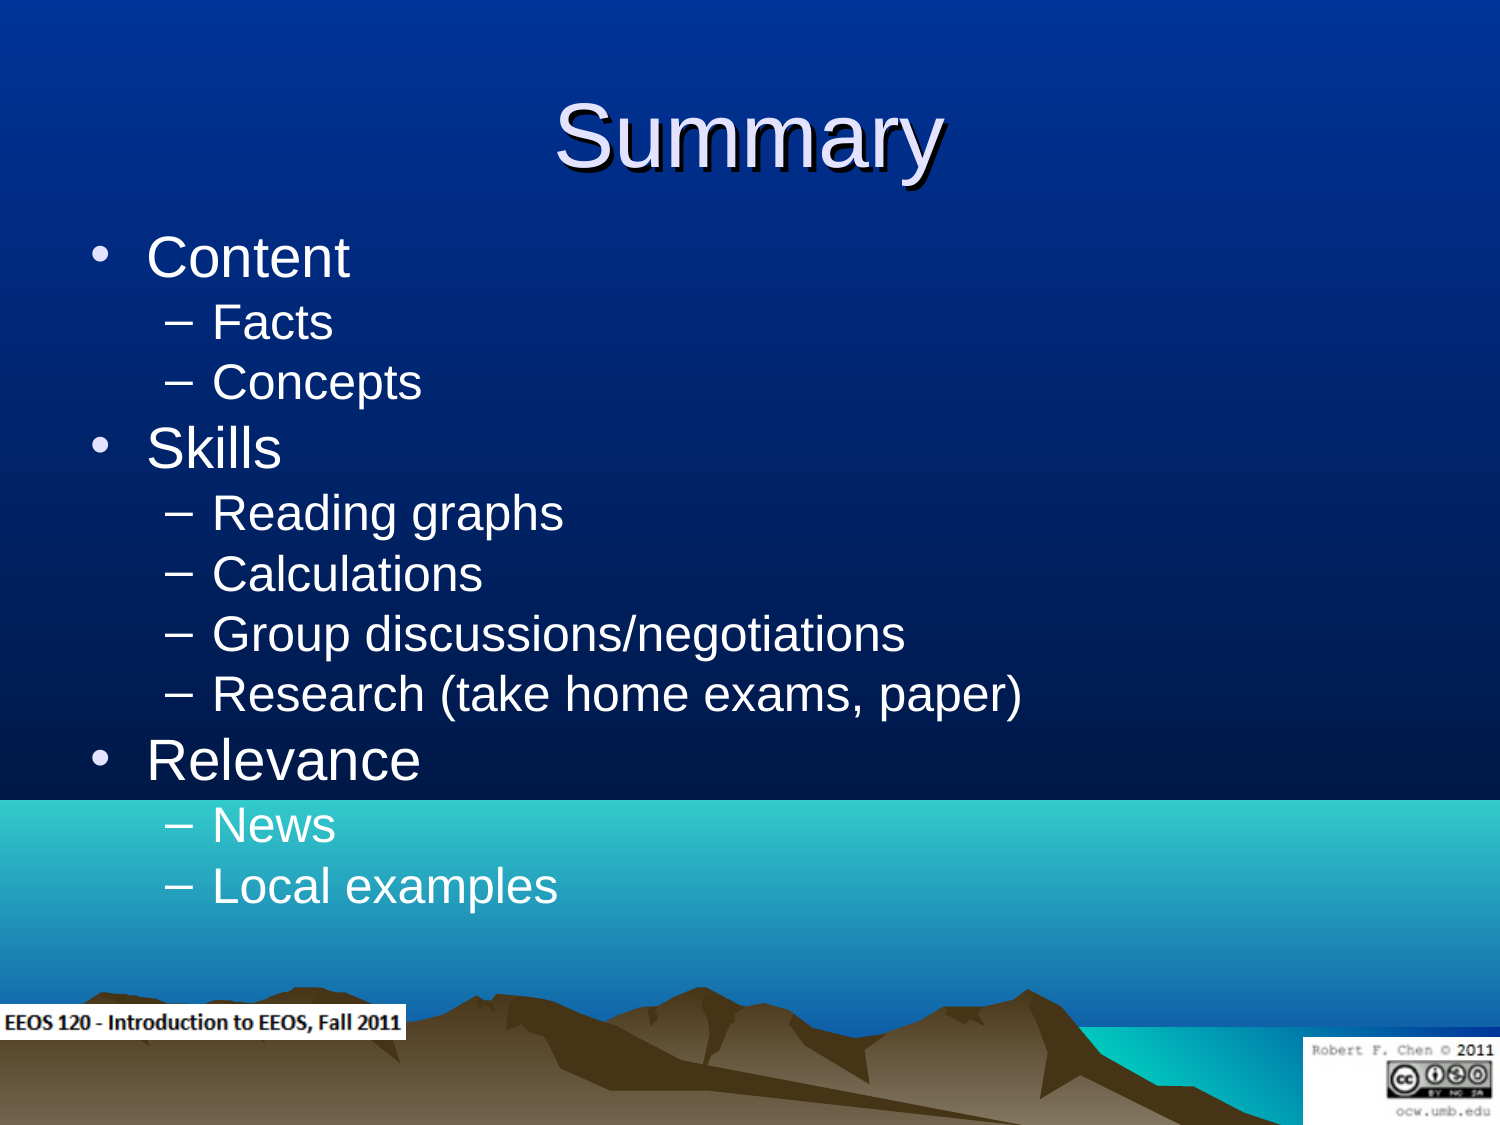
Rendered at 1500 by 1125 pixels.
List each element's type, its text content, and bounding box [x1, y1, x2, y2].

title Summary [75, 37, 1426, 224]
picture [1302, 1037, 1500, 1125]
picture [0, 1004, 406, 1040]
list Content Facts Concepts Skills Reading graphs Calculations Group discussions/negotiations Research (take home exams, paper) Relevance News Local examples [75, 224, 1426, 989]
